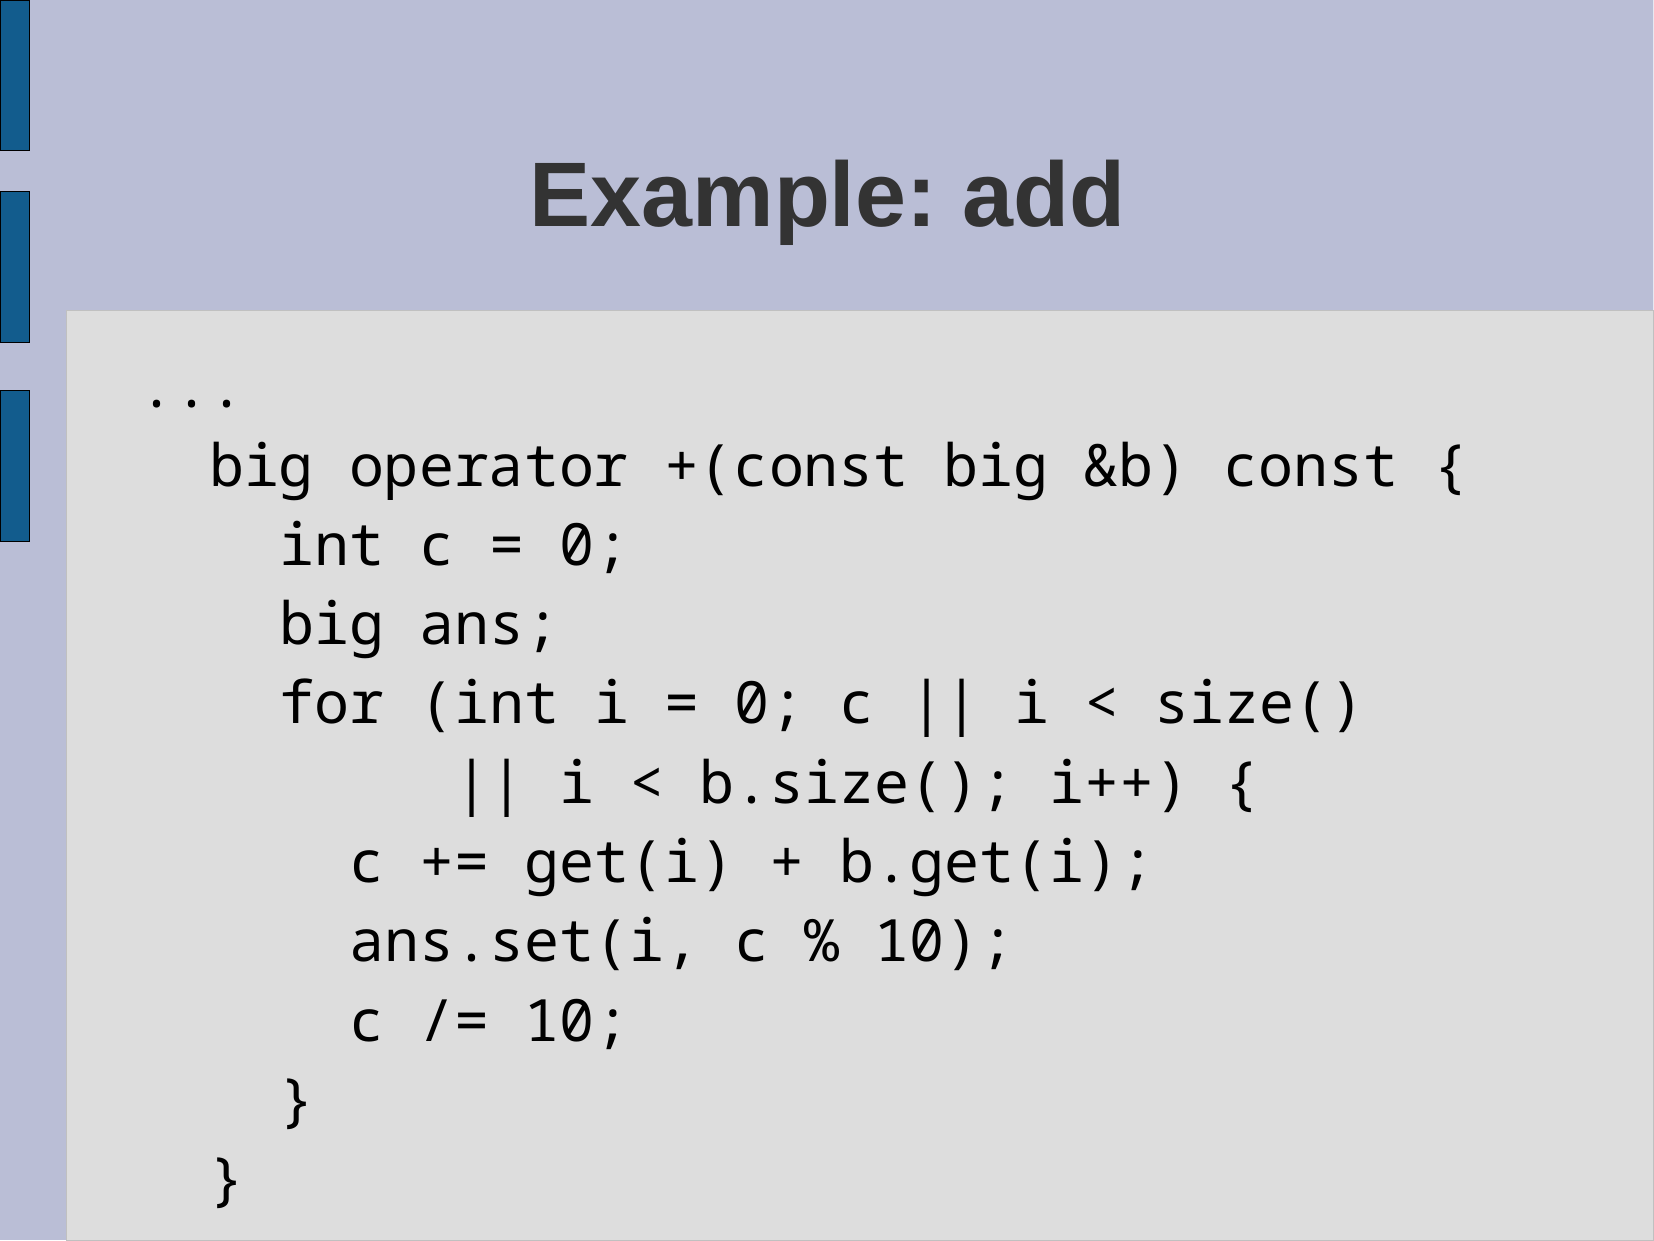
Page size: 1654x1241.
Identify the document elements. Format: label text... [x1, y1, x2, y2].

list ... big operator +(const big &b) const { int c = 0; big ans; for (int i = 0; c || i < size() || i < b.size(); i++) { c += get(i) + b.get(i); ans.set(i, c % 10); c /= 10; } } [121, 344, 1534, 1112]
title Example: add [121, 98, 1534, 291]
